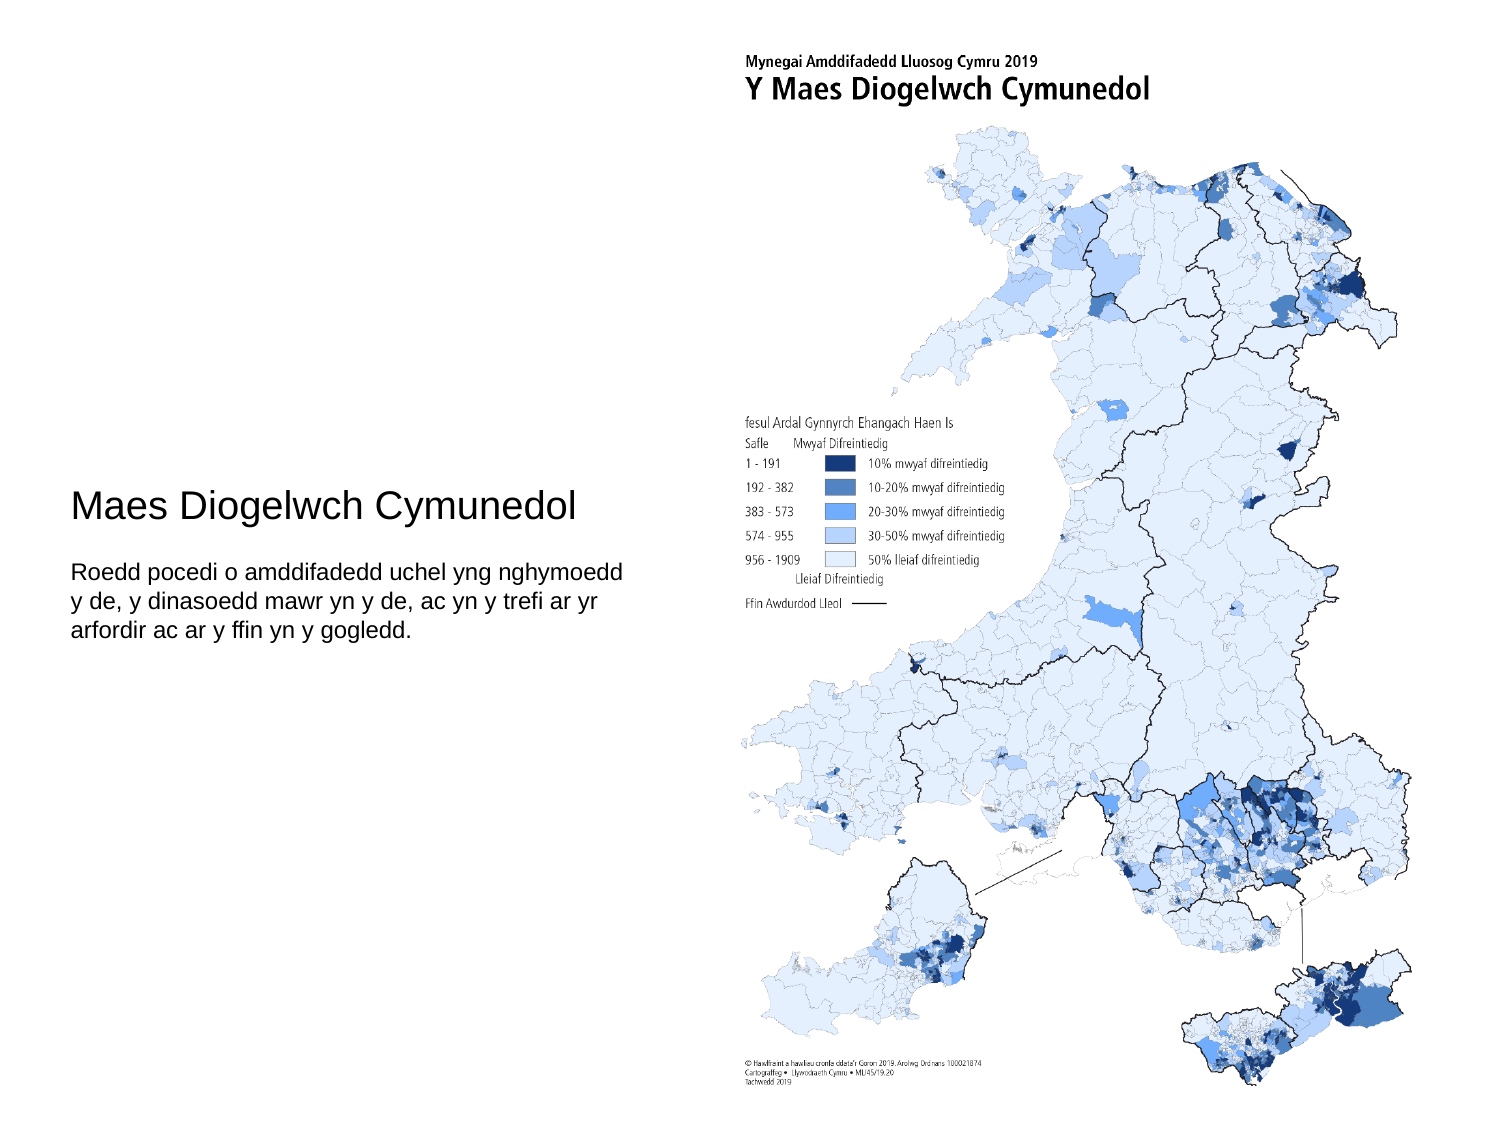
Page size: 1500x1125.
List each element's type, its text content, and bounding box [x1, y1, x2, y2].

title Maes Diogelwch Cymunedol Roedd pocedi o amddifadedd uchel yng nghymoedd y de, y dinasoedd mawr yn y de, ac yn y trefi ar yr arfordir ac ar y ffin yn y gogledd. [50, 469, 644, 654]
picture [661, 0, 1457, 1125]
